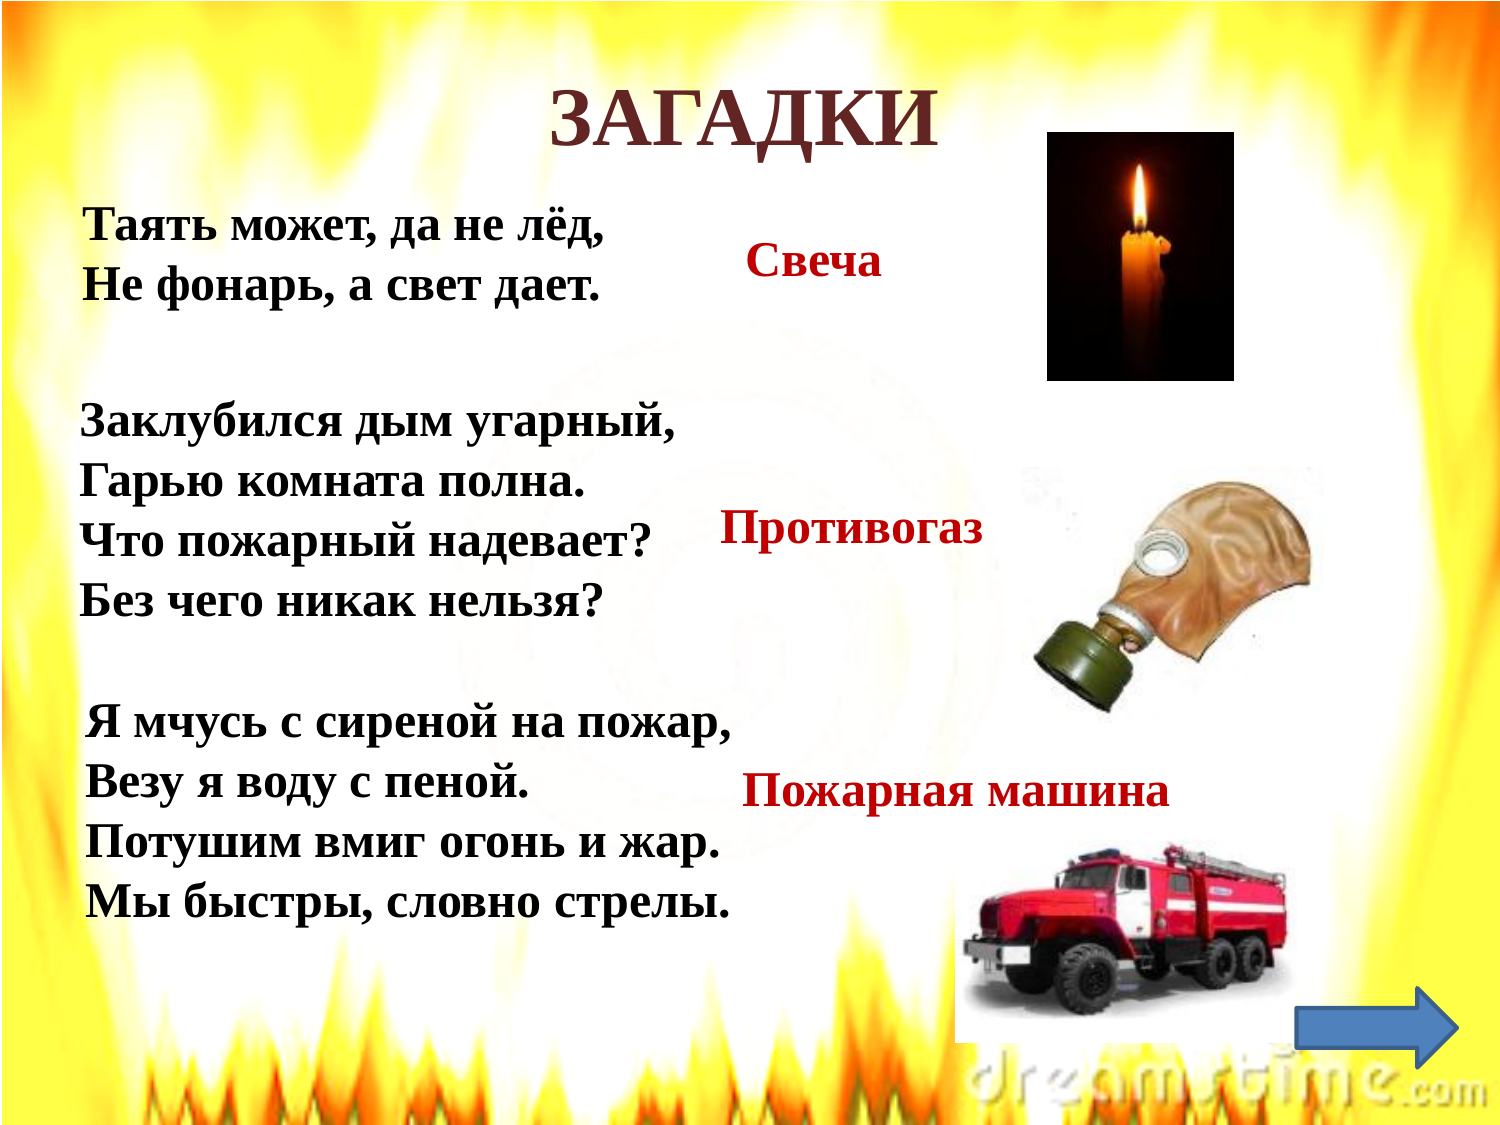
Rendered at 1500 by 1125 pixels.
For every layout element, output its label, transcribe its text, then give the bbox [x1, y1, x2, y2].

text_box Противогаз [705, 486, 999, 561]
picture [2, 1, 1500, 1125]
text_box Я мчусь с сиреной на пожар, Везу я воду с пеной. Потушим вмиг огонь и жар. Мы быстры, словно стрелы. [70, 680, 791, 936]
text_box [1296, 988, 1458, 1068]
text_box Пожарная машина [791, 748, 1186, 824]
text_box Заклубился дым угарный, Гарью комната полна. Что пожарный надевает? Без чего никак нельзя? [64, 379, 703, 634]
text_box ЗАГАДКИ [534, 54, 955, 170]
text_box Свеча [730, 218, 898, 294]
text_box Таять может, да не лёд, Не фонарь, а свет дает. [68, 183, 673, 318]
